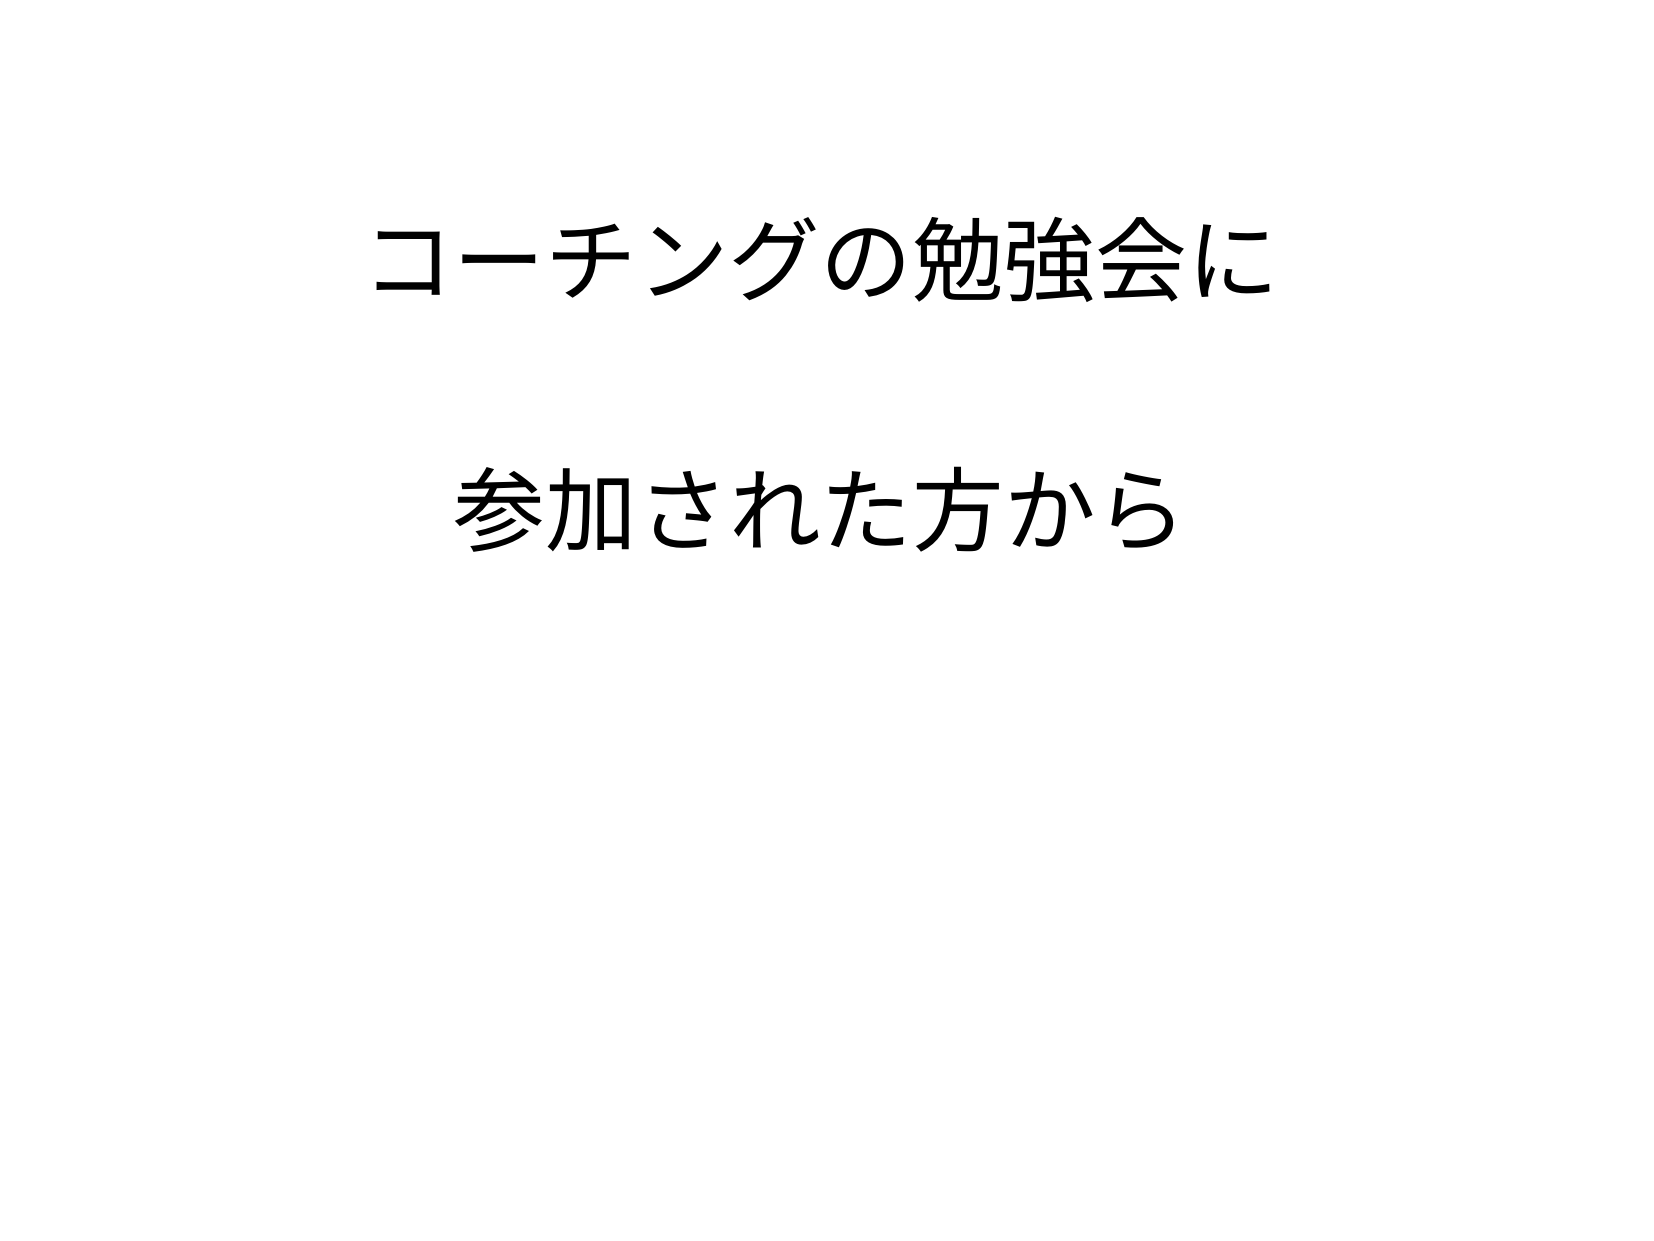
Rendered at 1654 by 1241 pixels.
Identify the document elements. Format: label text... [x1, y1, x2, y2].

title コーチングの勉強会に 参加された方から [76, 206, 1565, 562]
